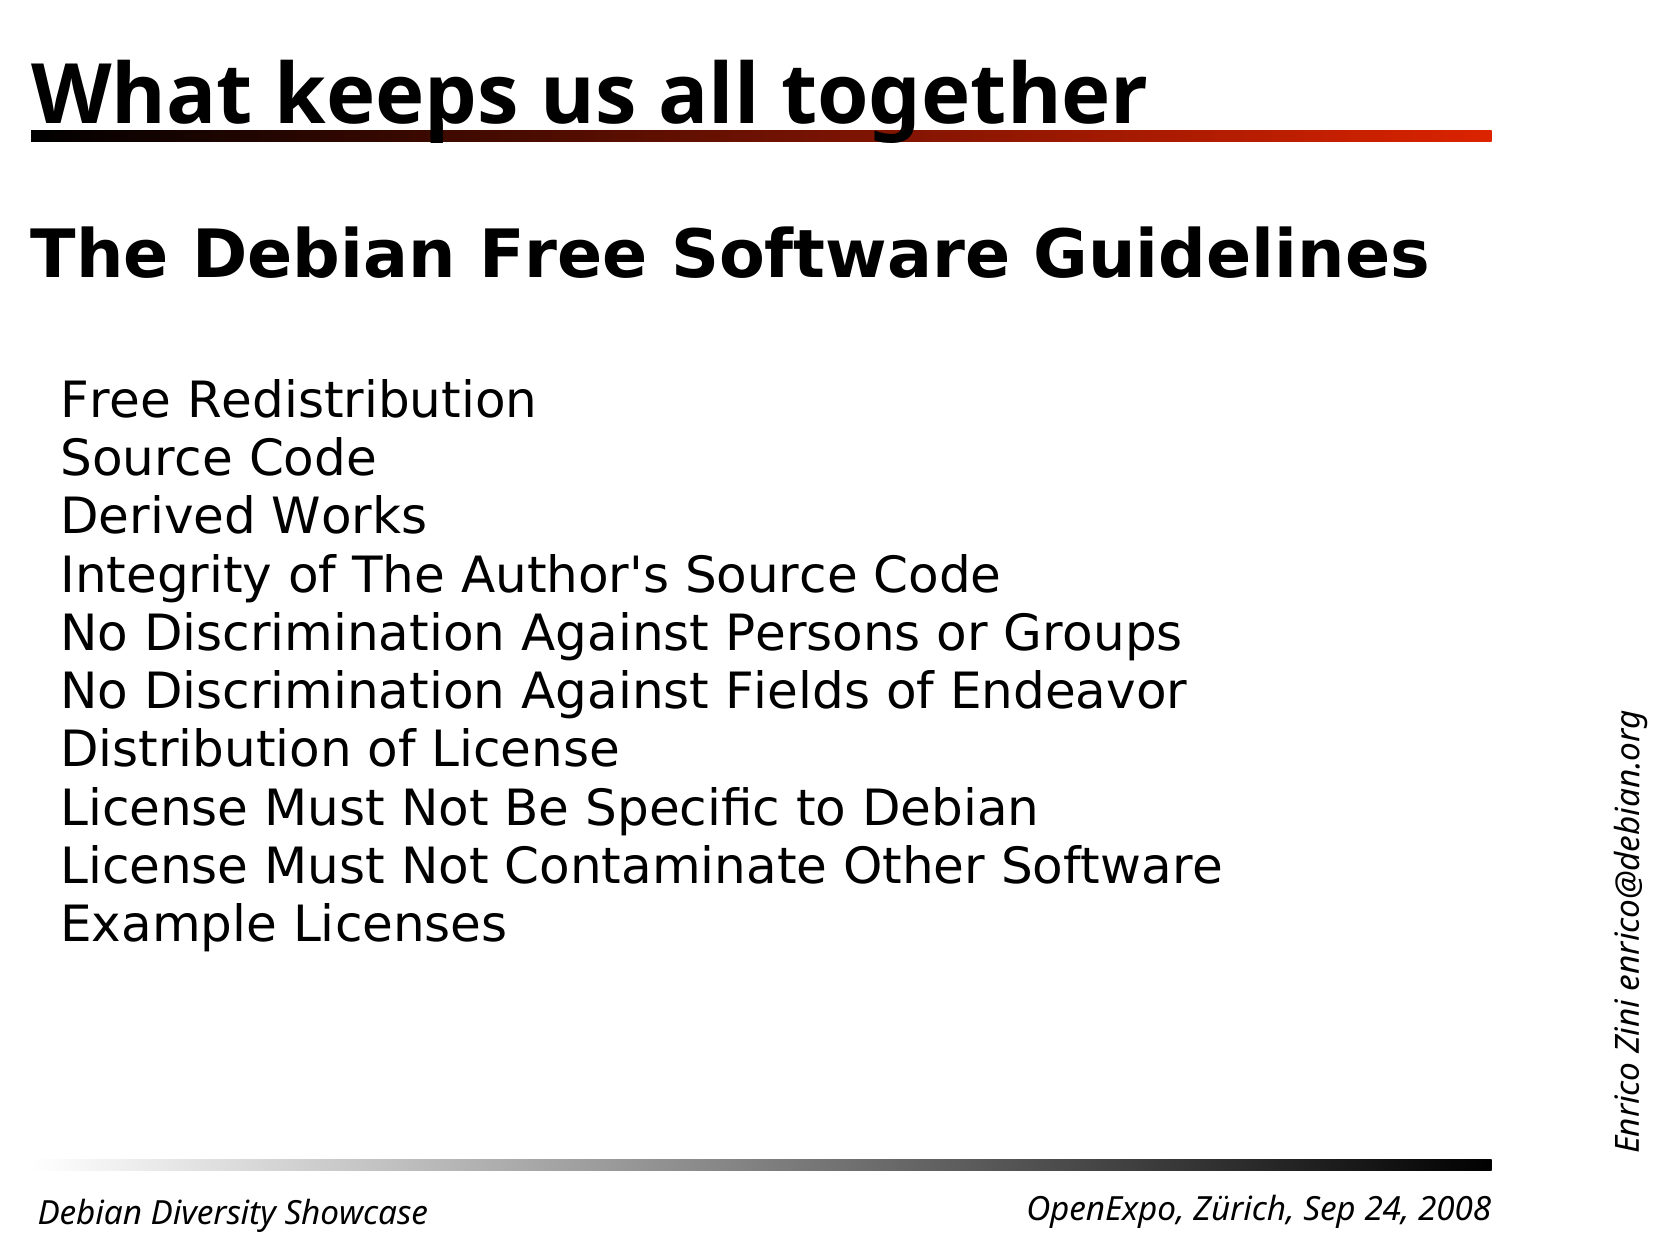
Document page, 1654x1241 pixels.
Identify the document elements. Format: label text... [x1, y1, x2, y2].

text_box What keeps us all together [31, 34, 1438, 168]
text_box The Debian Free Software Guidelines Free Redistribution Source Code Derived Works Integrity of The Author's Source Code No Discrimination Against Persons or Groups No Discrimination Against Fields of Endeavor Distribution of License License Must Not Be Specific to Debian License Must Not Contaminate Other Software Example Licenses [30, 215, 1495, 1089]
